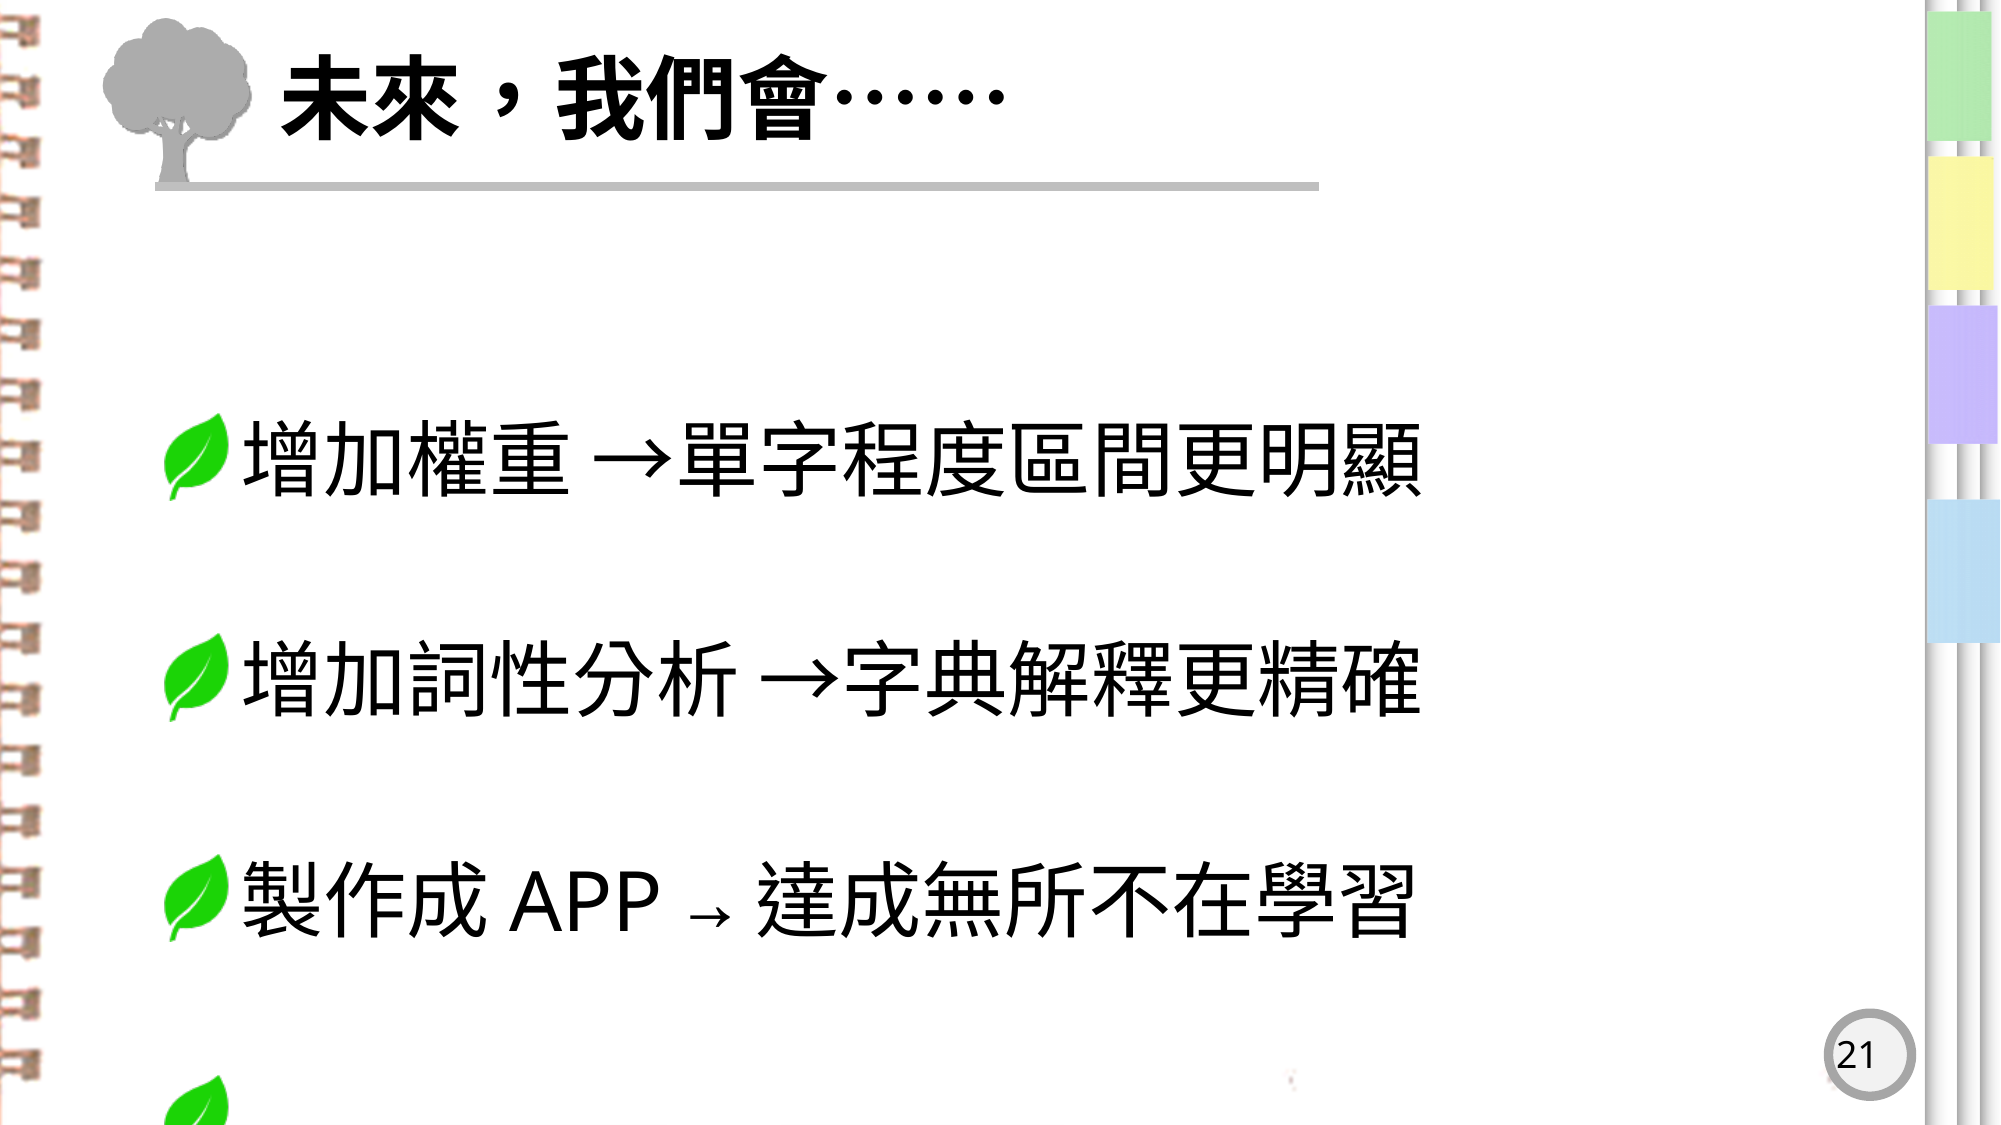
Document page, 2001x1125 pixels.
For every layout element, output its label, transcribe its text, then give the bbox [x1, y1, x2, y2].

text_box 21 [1821, 1021, 1904, 1093]
list 增加權重 →單字程度區間更明顯 增加詞性分析 →字典解釋更精確 製作成APP →達成無所不在學習 [137, 299, 1863, 1014]
title 未來，我們會…… [264, 19, 1873, 186]
